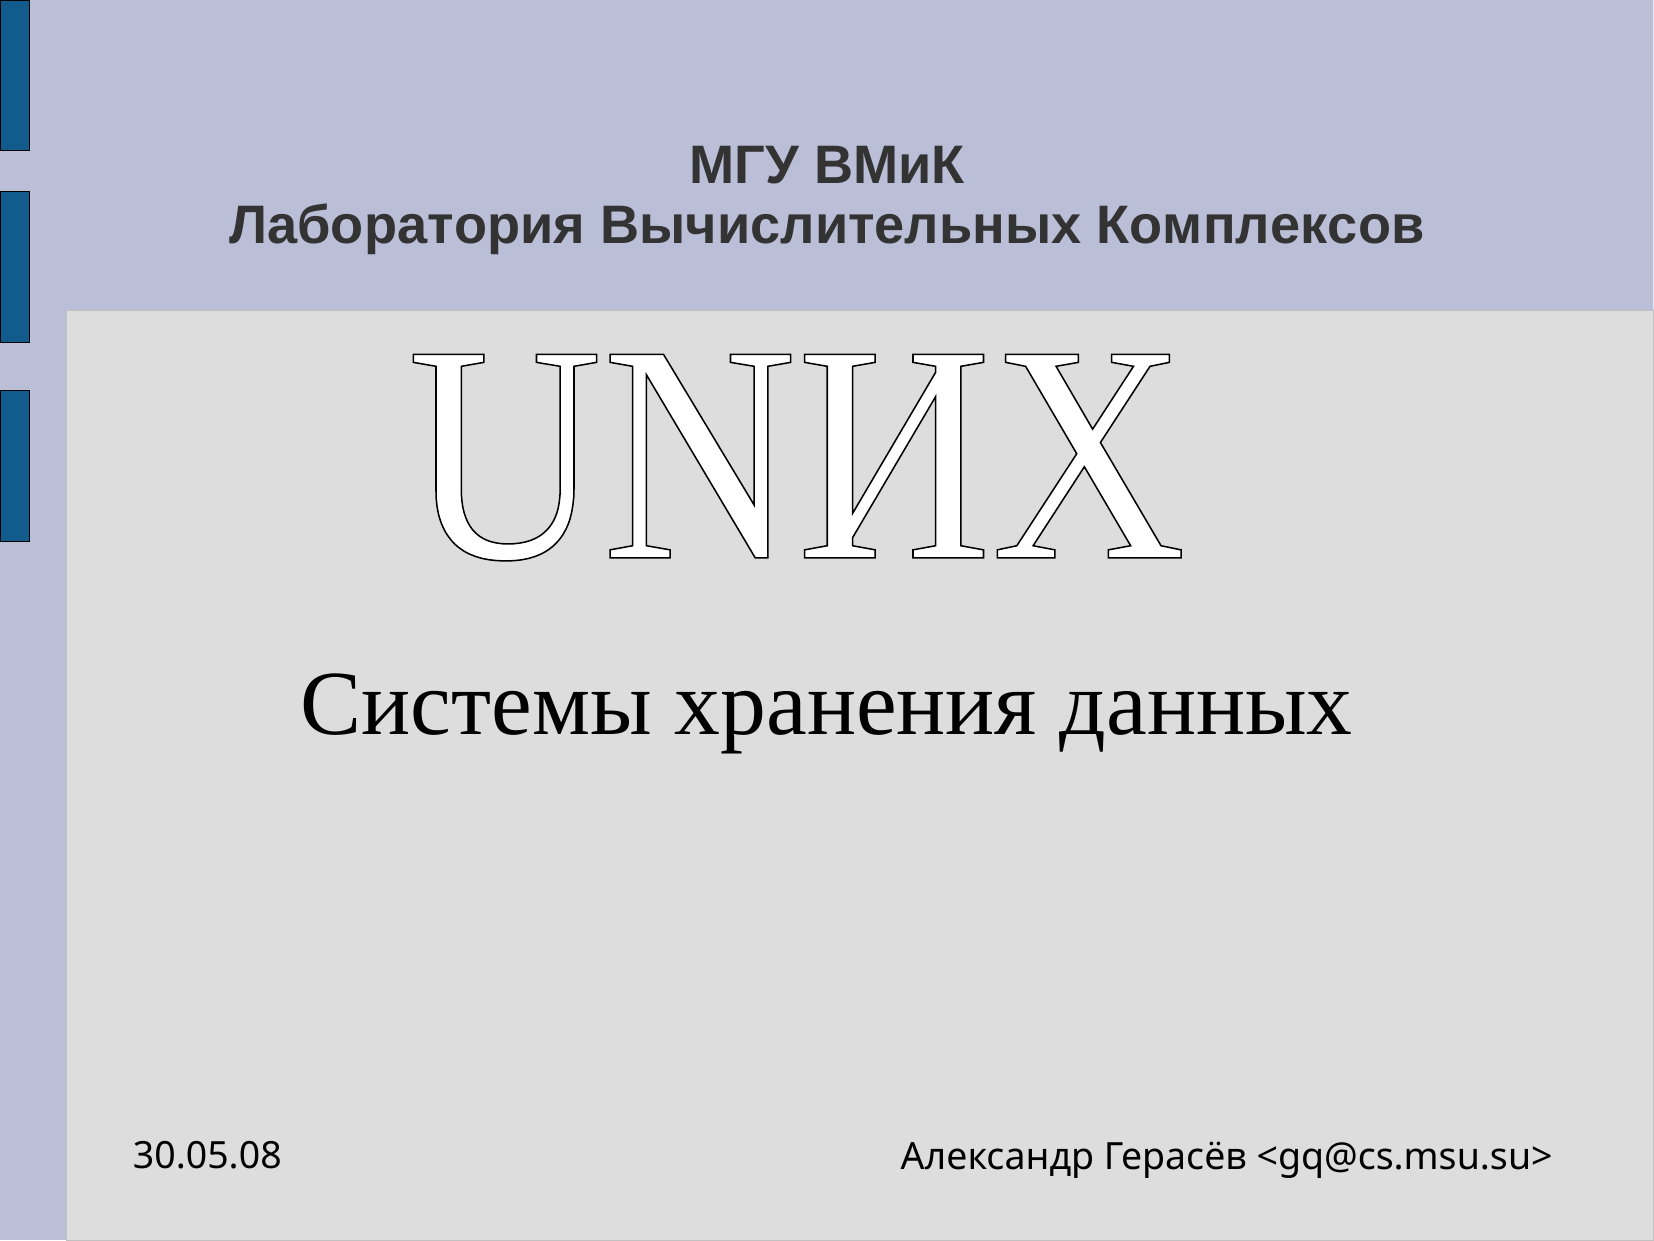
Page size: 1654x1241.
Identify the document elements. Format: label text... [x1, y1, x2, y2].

text_box UNИX [997, 354, 1182, 558]
text_box UNИX [413, 354, 597, 561]
title МГУ ВМиК Лаборатория Вычислительных Комплексов [121, 91, 1534, 299]
subtitle Системы хранения данных [121, 344, 1534, 1063]
text_box UNИX [610, 354, 791, 558]
text_box Александр Герасёв <gq@cs.msu.su> [885, 1122, 1638, 1183]
text_box 30.05.08 [118, 1120, 318, 1181]
text_box UNИX [804, 354, 984, 558]
